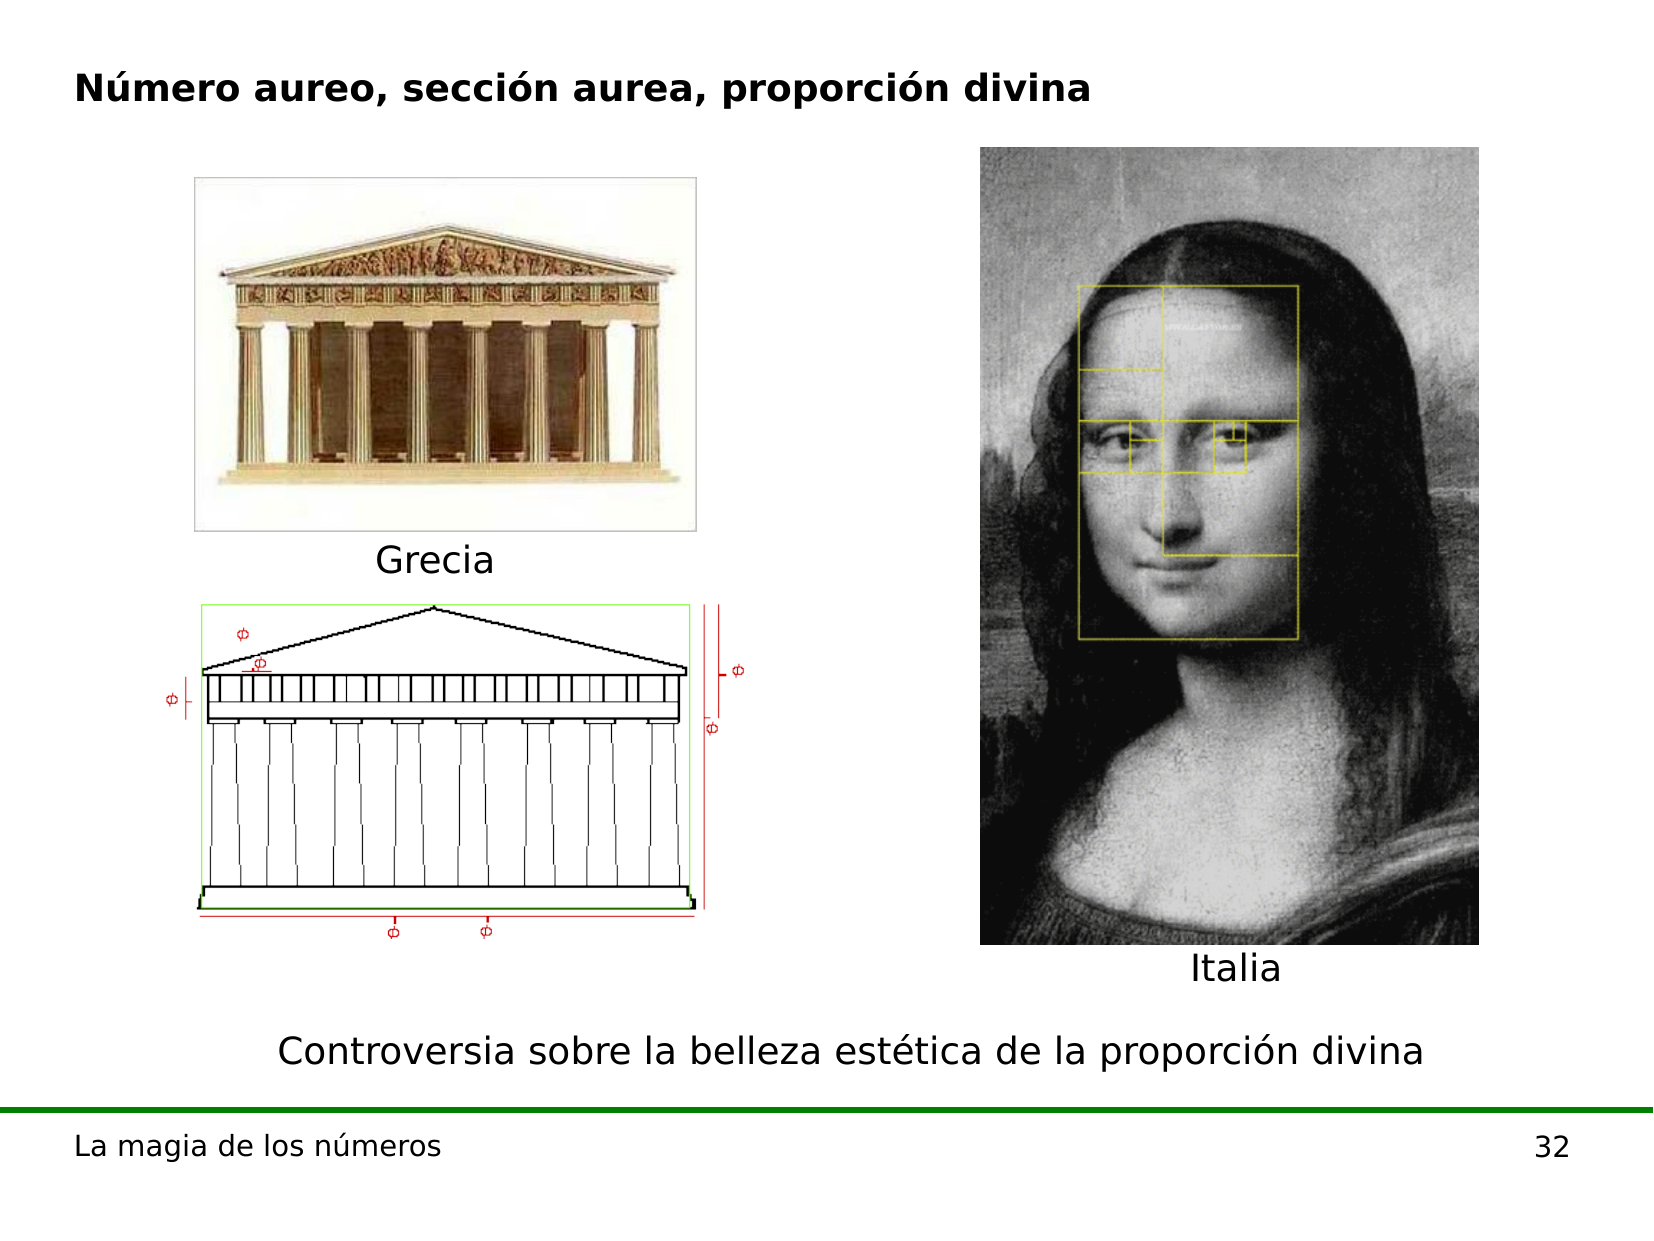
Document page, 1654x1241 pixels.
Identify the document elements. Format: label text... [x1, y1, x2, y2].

picture [980, 147, 1479, 945]
picture [194, 177, 697, 532]
text_box Controversia sobre la belleza estética de la proporción divina [262, 1022, 1418, 1081]
text_box La magia de los números [59, 1122, 975, 1172]
text_box Grecia [360, 531, 538, 591]
picture [165, 584, 750, 939]
text_box Número aureo, sección aurea, proporción divina [59, 59, 1182, 118]
text_box Italia [1175, 939, 1412, 999]
